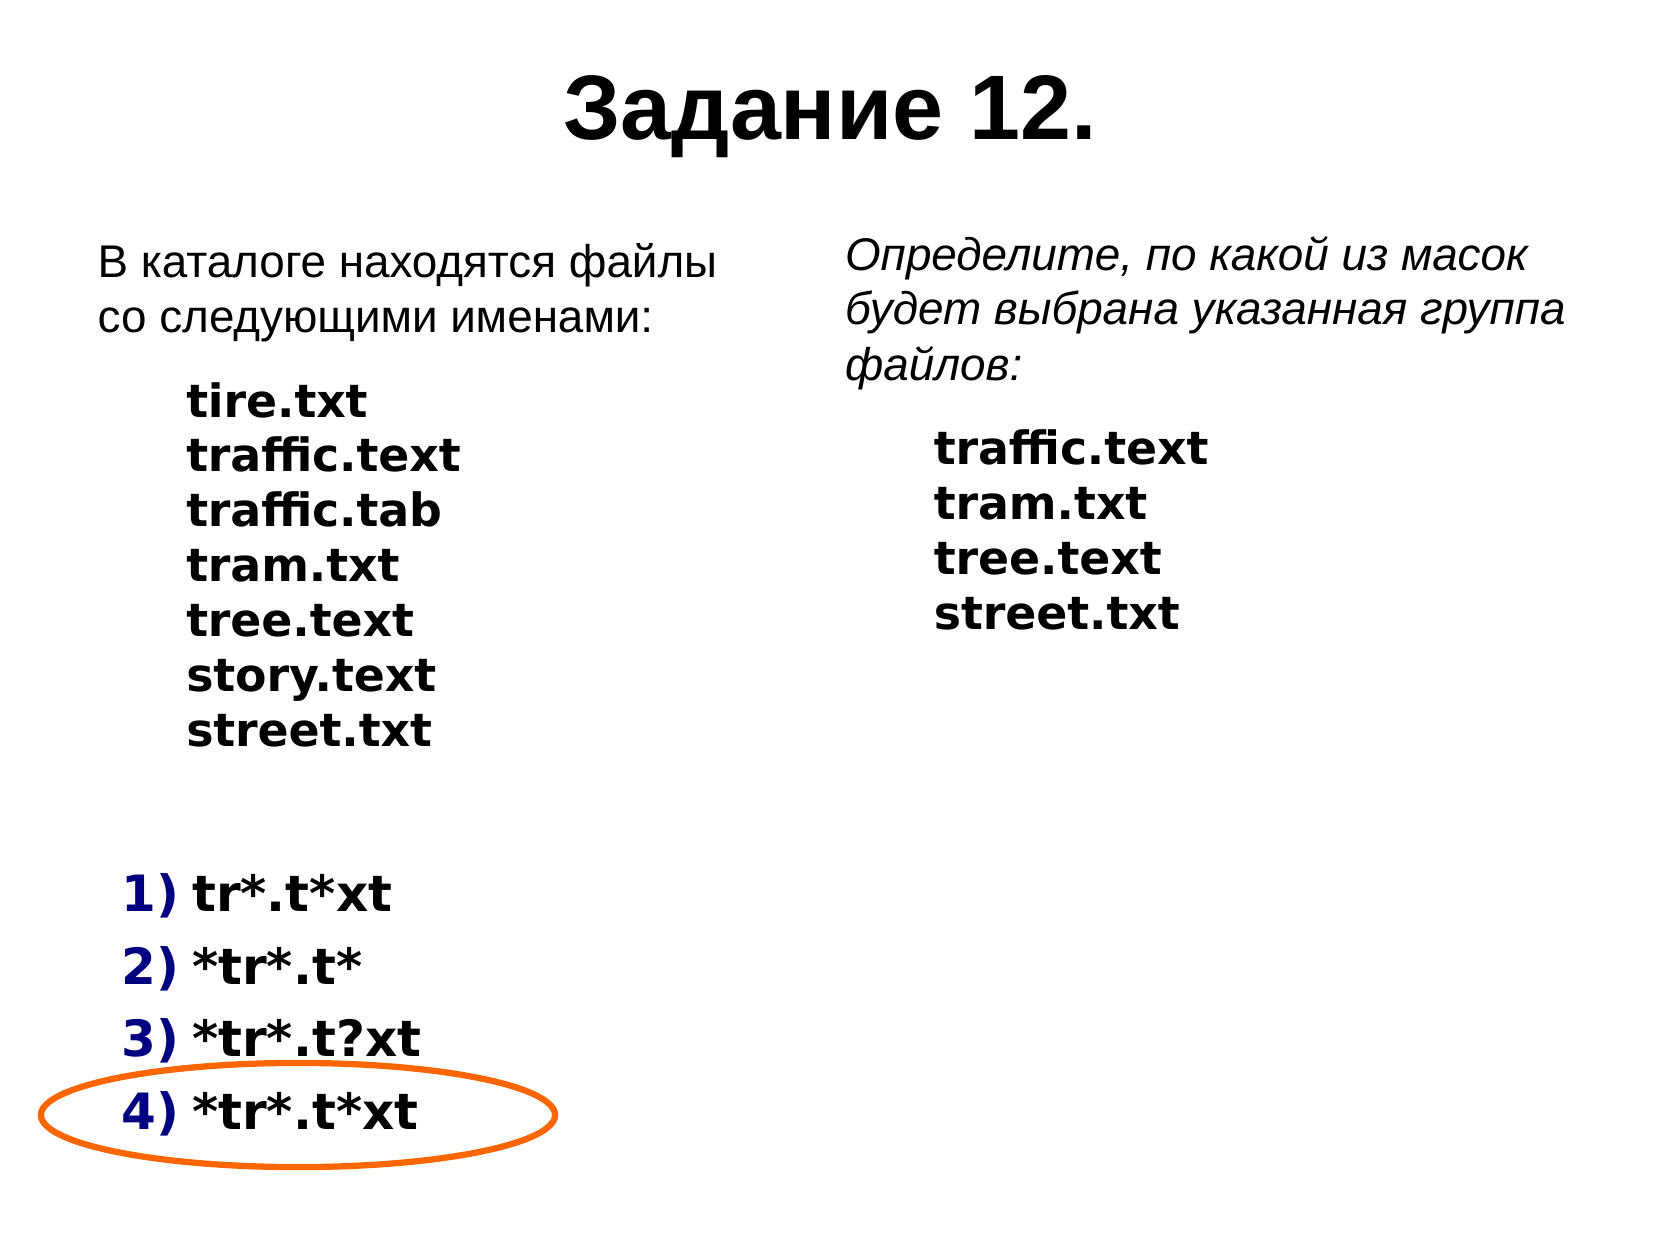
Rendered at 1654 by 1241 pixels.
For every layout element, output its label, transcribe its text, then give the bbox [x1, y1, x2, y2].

list Определите, по какой из масок будет выбрана указанная группа файлов: traffic.text tram.txt tree.text street.txt [845, 224, 1572, 1010]
list В каталоге находятся файлы со следующими именами: tire.txt traffic.text traffic.tab tram.txt tree.text story.text street.txt [82, 224, 792, 780]
title Задание 12. [82, 40, 1571, 266]
list tr*.t*xt *tr*.t* *tr*.t?xt *tr*.t*xt [76, 861, 804, 1170]
